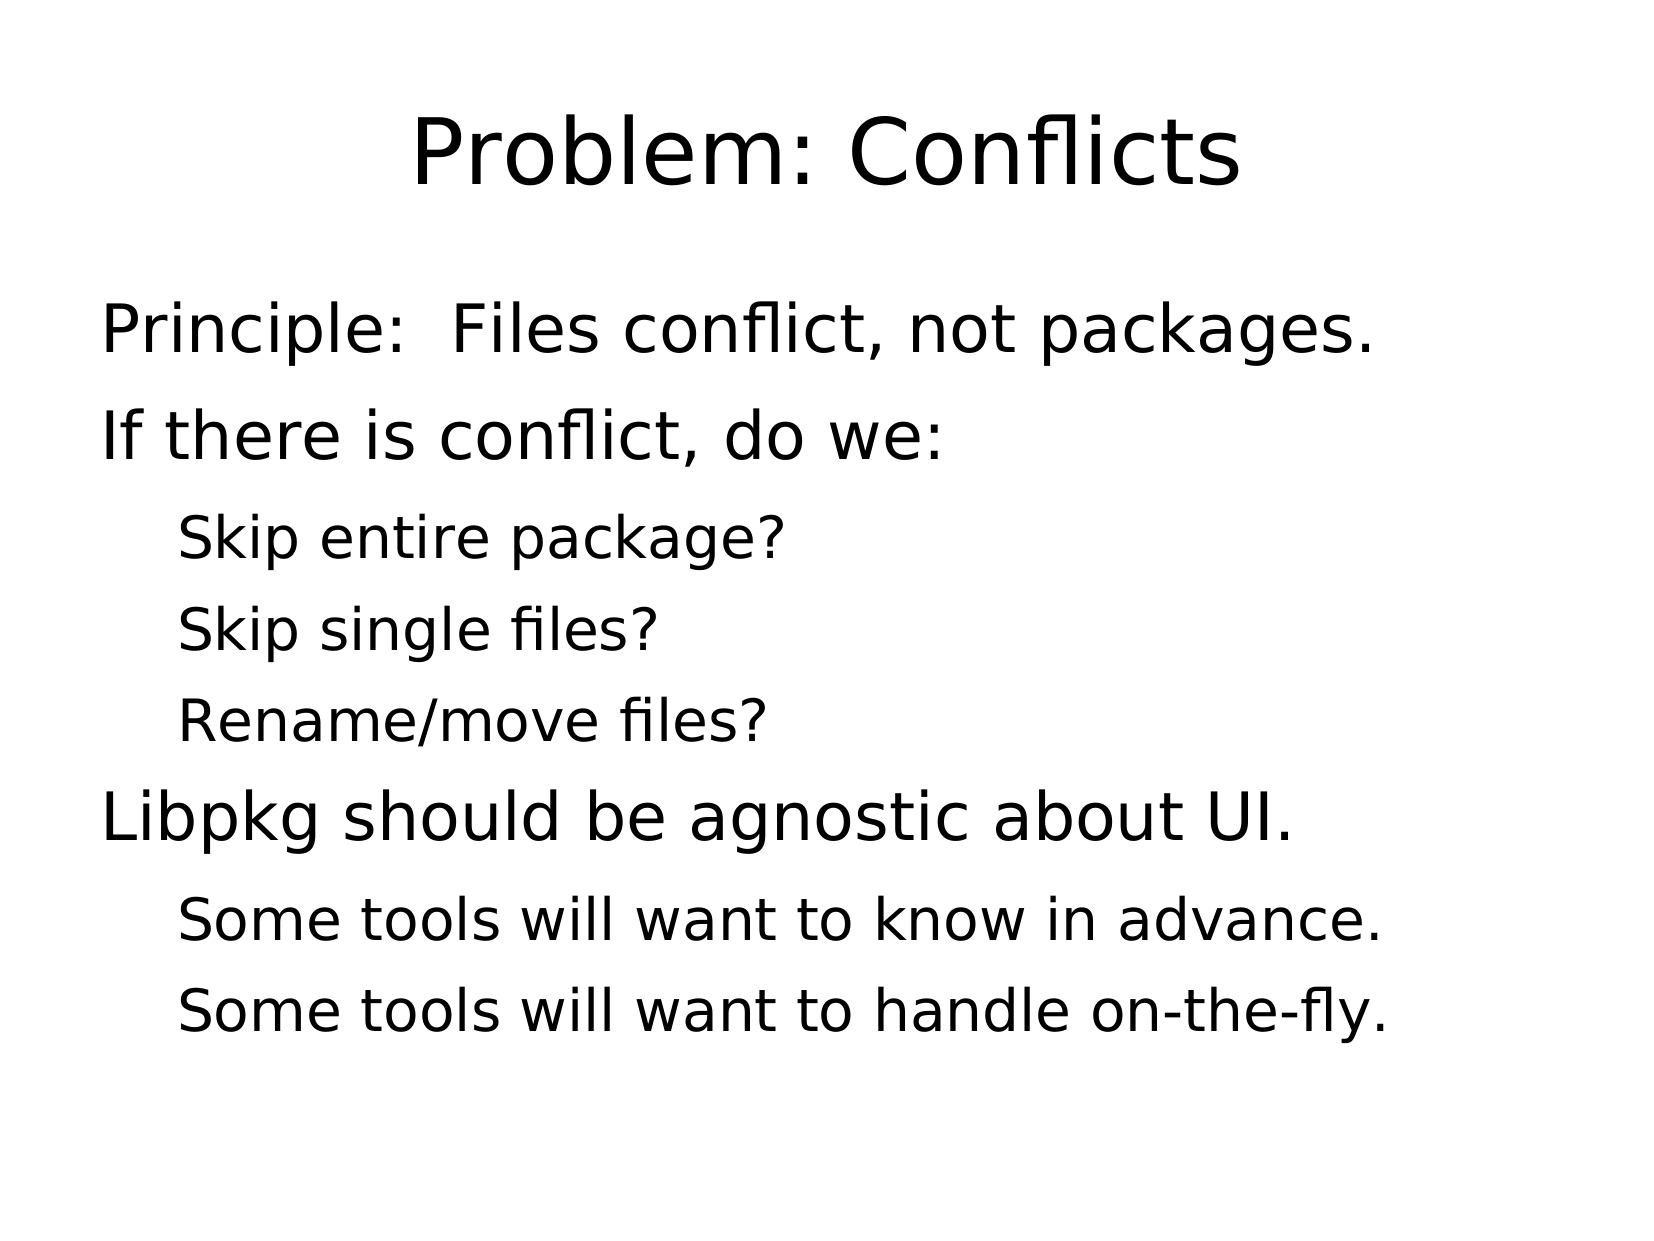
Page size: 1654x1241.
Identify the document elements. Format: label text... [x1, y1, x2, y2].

title Problem: Conflicts [82, 49, 1571, 257]
list Principle: Files conflict, not packages. If there is conflict, do we: Skip entire package? Skip single files? Rename/move files? Libpkg should be agnostic about UI. Some tools will want to know in advance. Some tools will want to handle on-the-fly. [82, 290, 1571, 1109]
